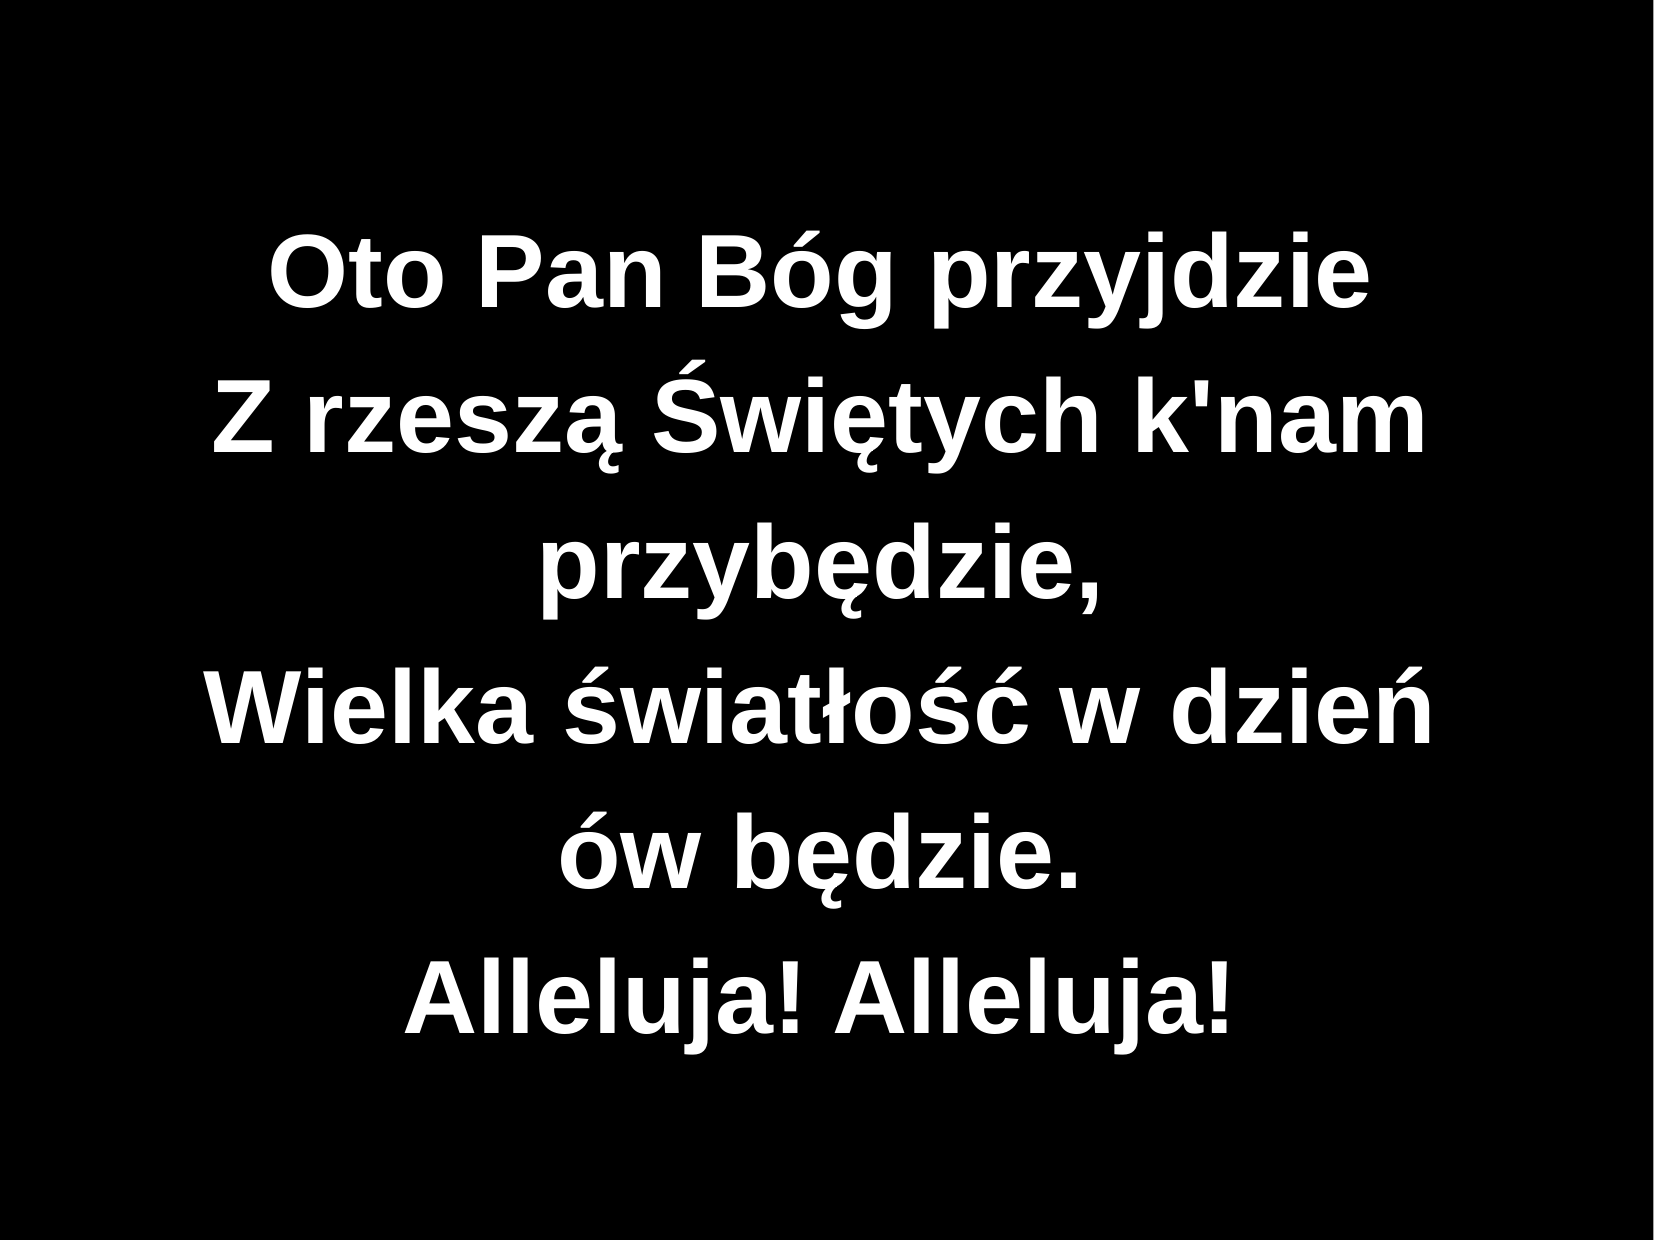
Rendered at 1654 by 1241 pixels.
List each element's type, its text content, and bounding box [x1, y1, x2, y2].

subtitle Oto Pan Bóg przyjdzie Z rzeszą Świętych k'nam przybędzie, Wielka światłość w dzień ów będzie. Alleluja! Alleluja! [0, 0, 1642, 1241]
